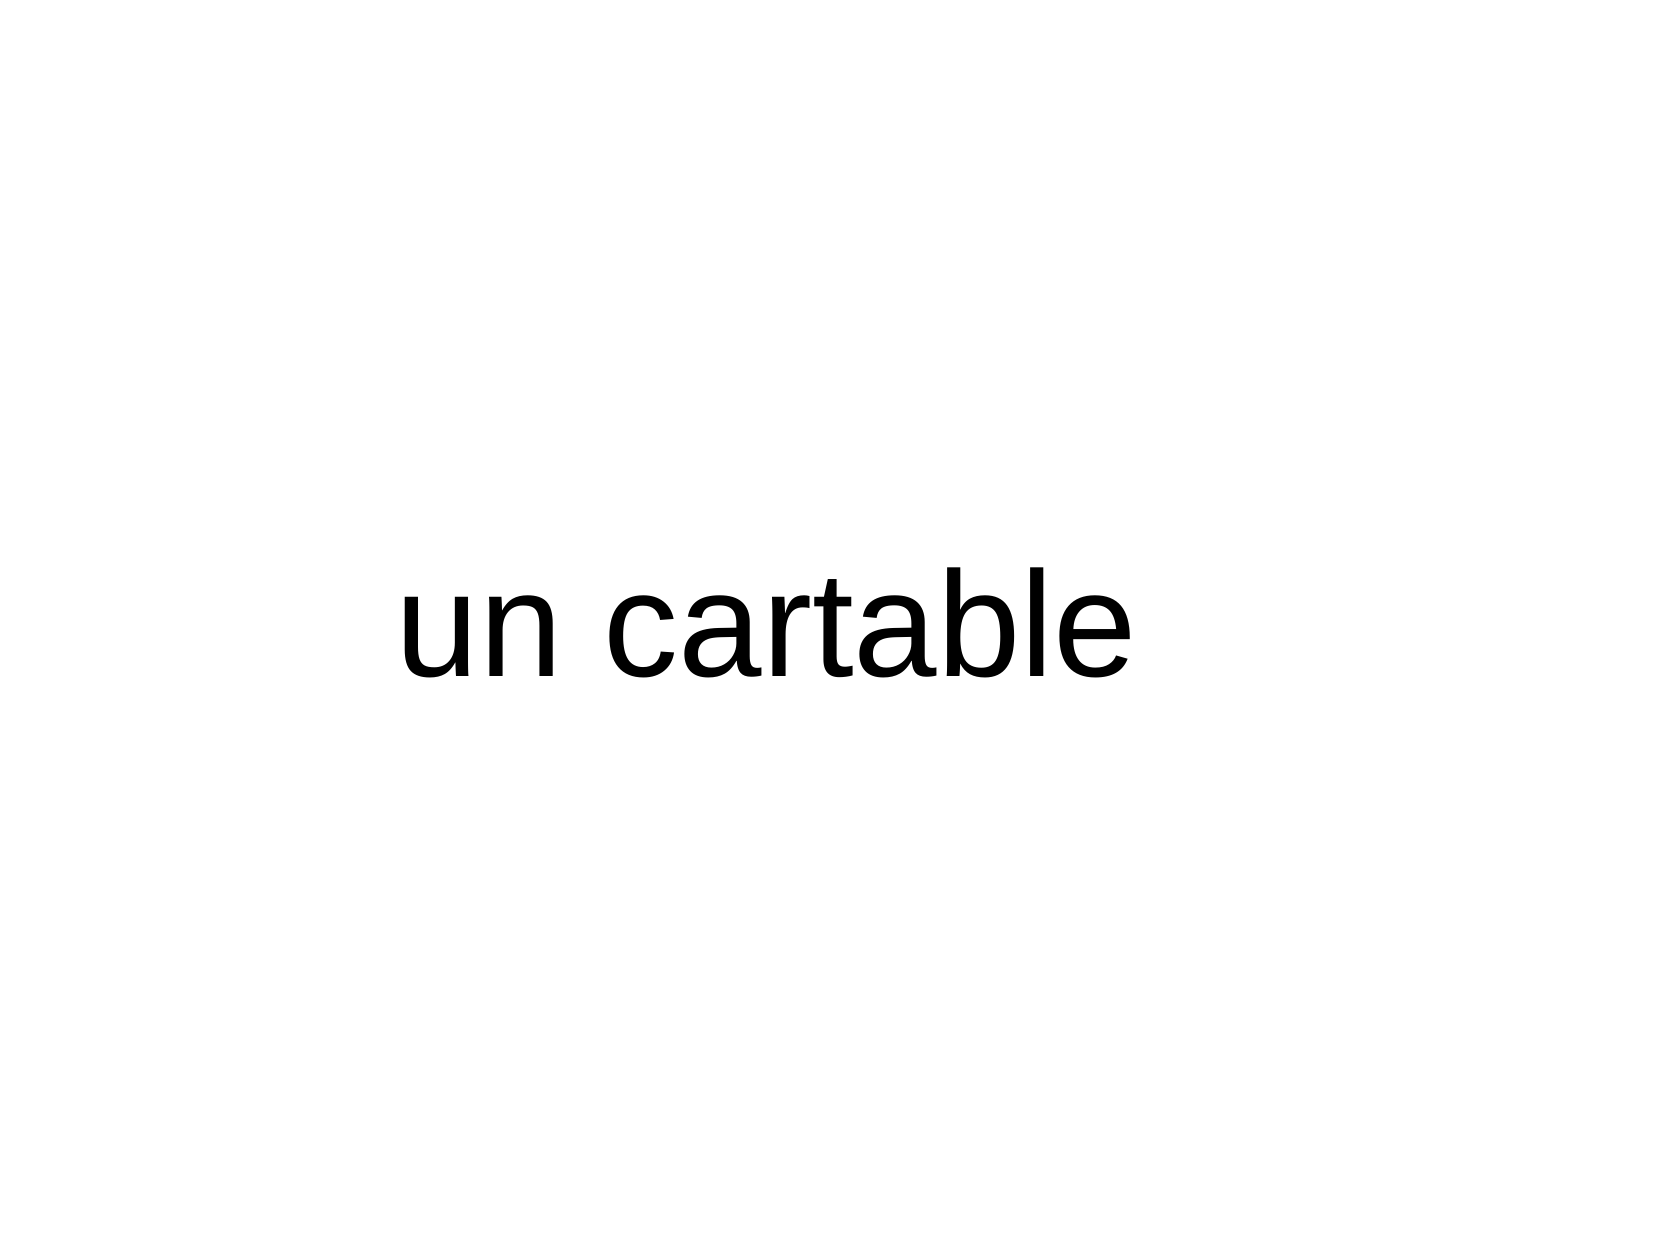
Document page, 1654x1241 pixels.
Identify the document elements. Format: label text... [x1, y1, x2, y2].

text_box un cartable [380, 533, 1279, 717]
